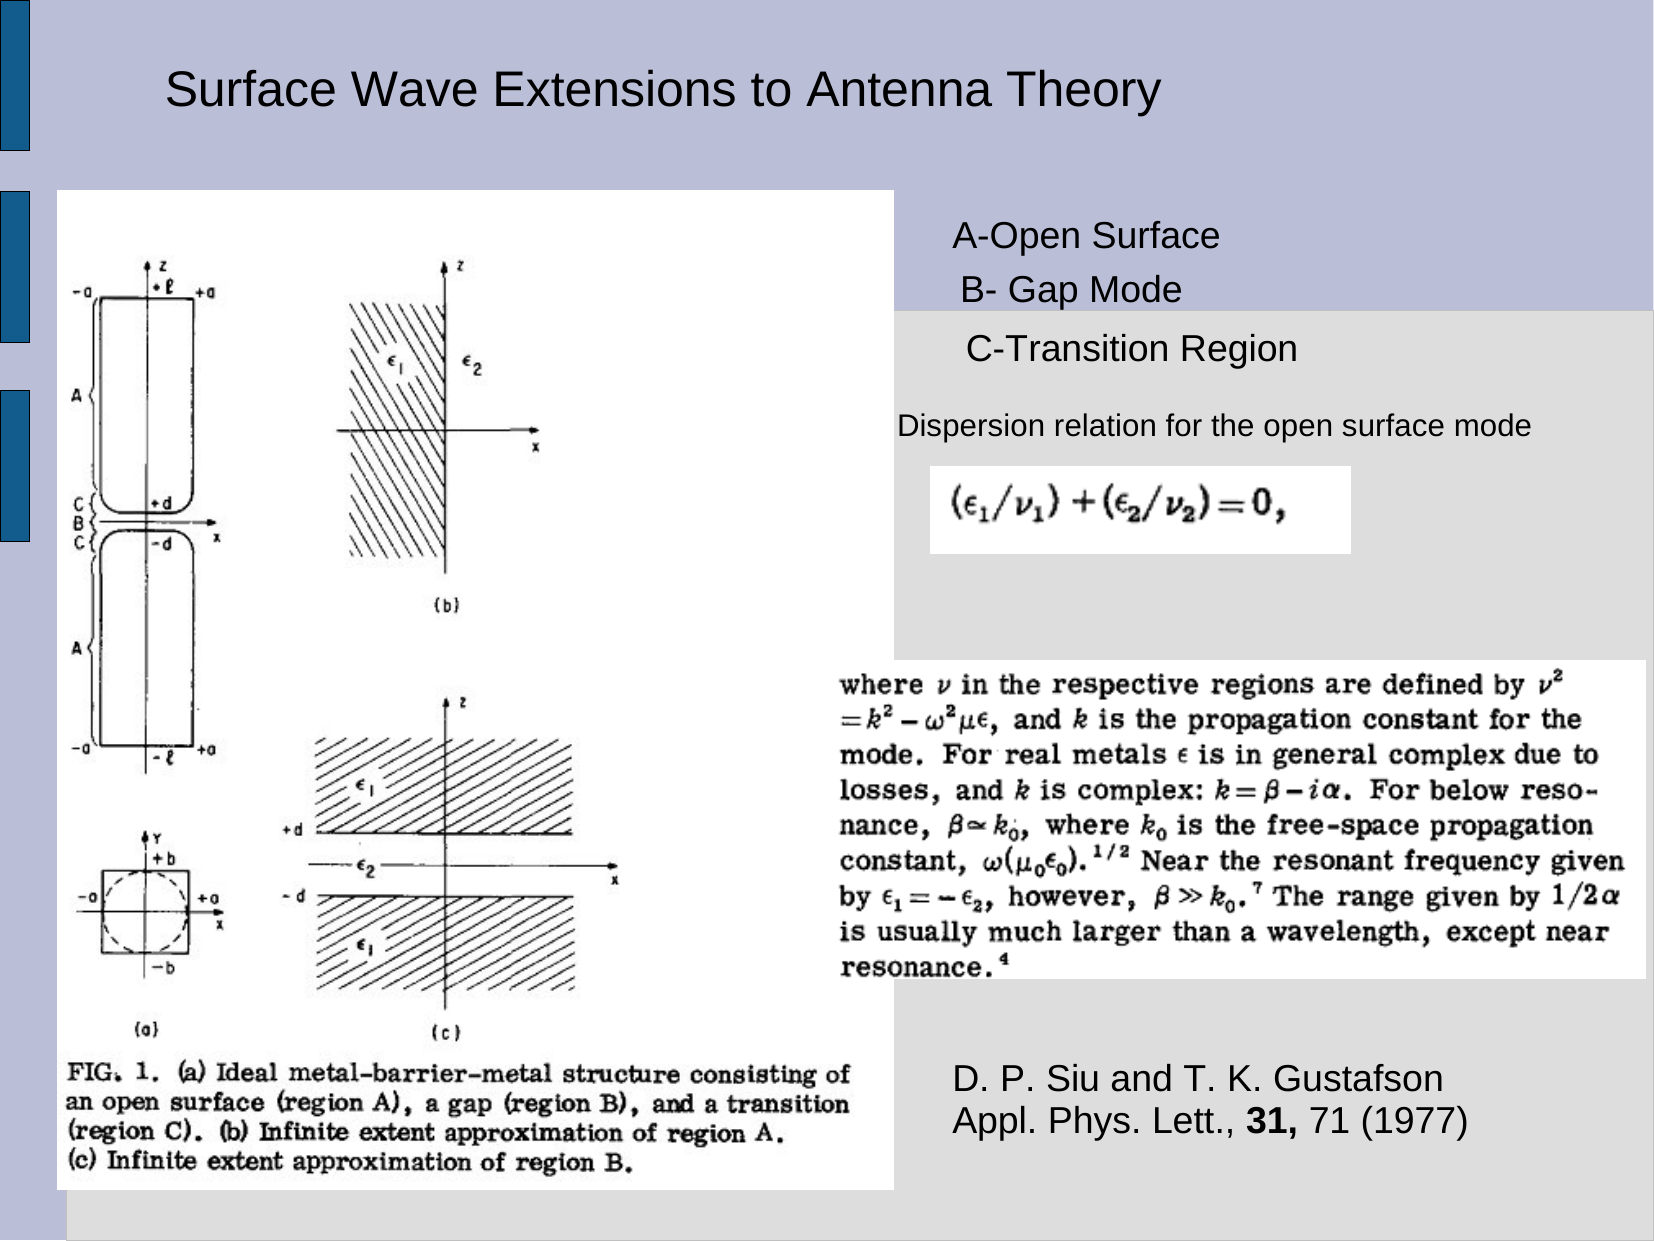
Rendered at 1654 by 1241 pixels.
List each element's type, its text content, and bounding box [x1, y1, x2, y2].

text_box D. P. Siu and T. K. Gustafson Appl. Phys. Lett., 31, 71 (1977) [937, 1050, 1484, 1151]
text_box C-Transition Region [951, 320, 1314, 378]
text_box Surface Wave Extensions to Antenna Theory [150, 53, 1177, 125]
text_box B- Gap Mode [945, 261, 1198, 318]
text_box A-Open Surface [937, 207, 1236, 265]
picture [57, 190, 1646, 1190]
text_box Dispersion relation for the open surface mode [882, 400, 1549, 451]
picture [930, 466, 1351, 554]
